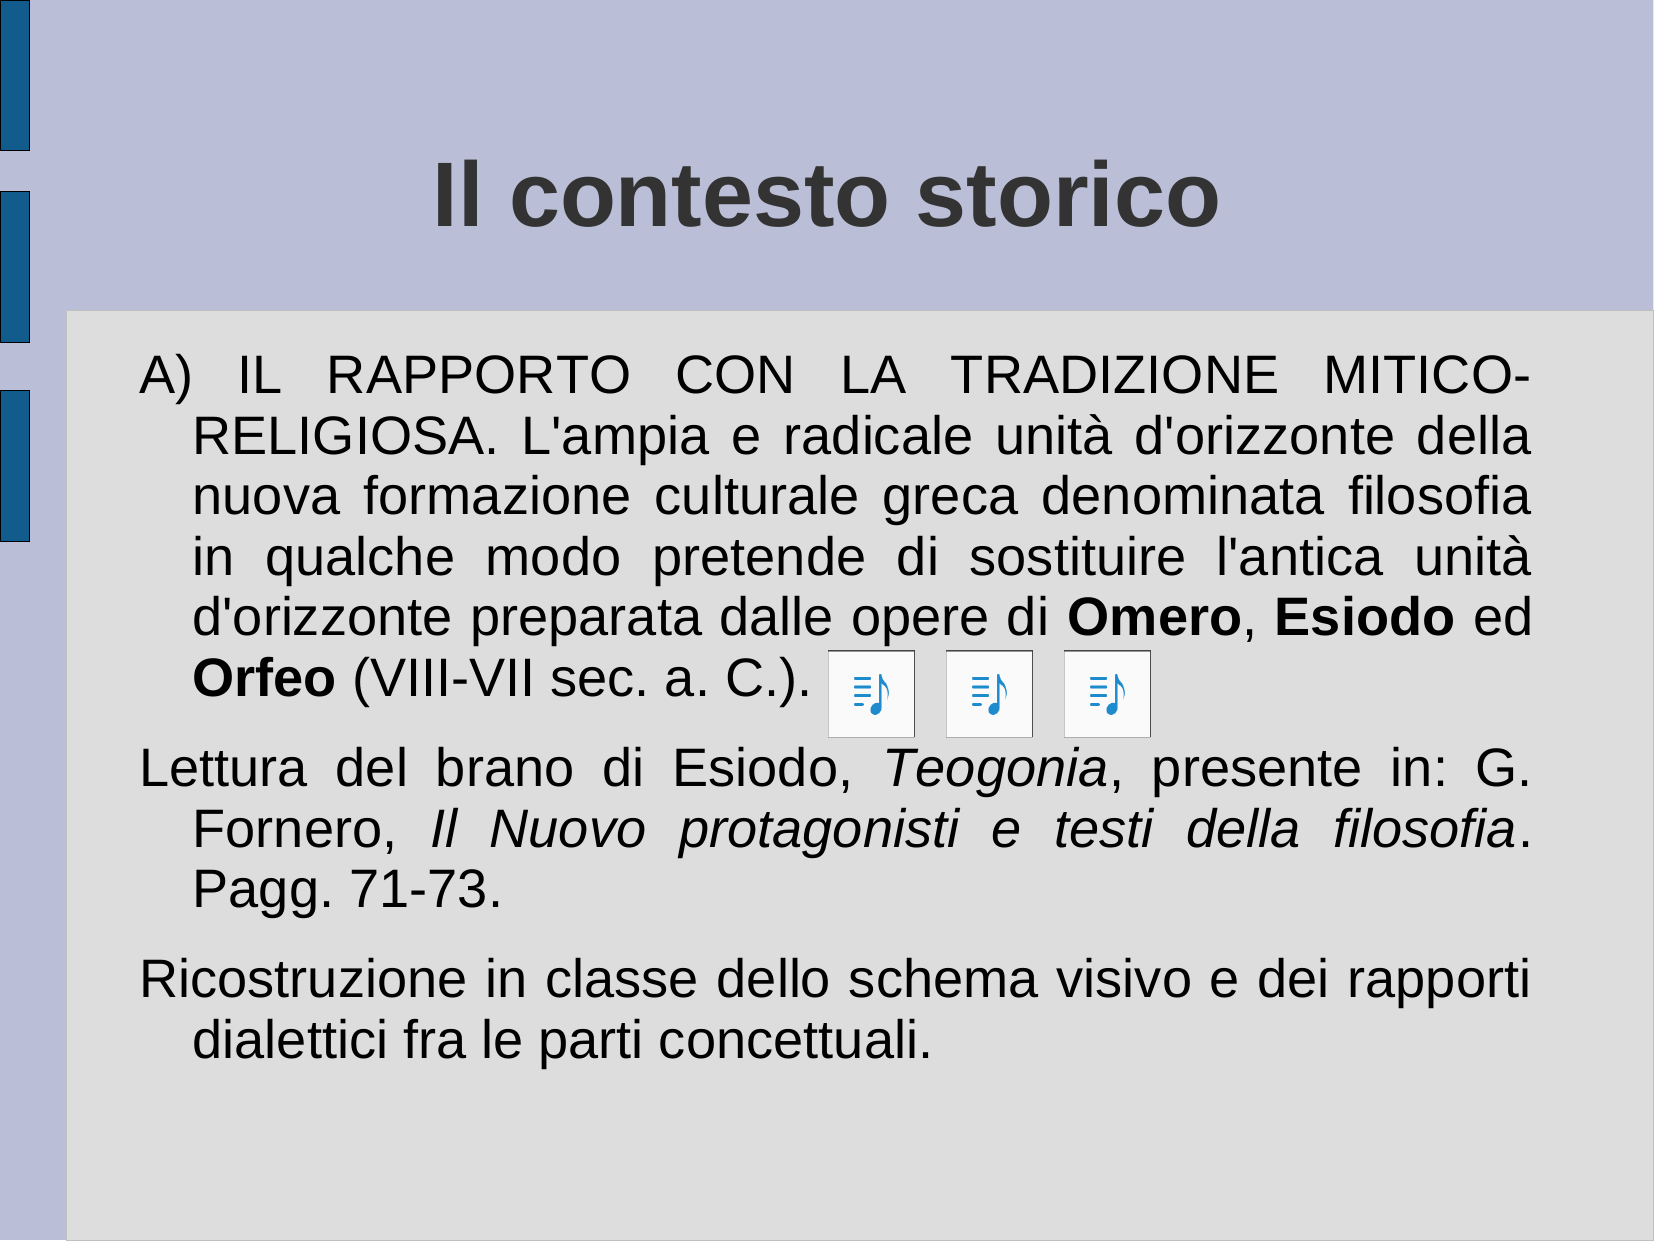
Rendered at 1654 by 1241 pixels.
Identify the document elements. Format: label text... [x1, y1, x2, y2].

text_box [826, 649, 916, 739]
title Il contesto storico [121, 91, 1534, 299]
text_box [944, 649, 1034, 739]
text_box [1062, 649, 1152, 739]
list A) IL RAPPORTO CON LA TRADIZIONE MITICO-RELIGIOSA. L'ampia e radicale unità d'orizzonte della nuova formazione culturale greca denominata filosofia in qualche modo pretende di sostituire l'antica unità d'orizzonte preparata dalle opere di Omero, Esiodo ed Orfeo (VIII-VII sec. a. C.). Lettura del brano di Esiodo, Teogonia, presente in: G. Fornero, Il Nuovo protagonisti e testi della filosofia. Pagg. 71-73. Ricostruzione in classe dello schema visivo e dei rapporti dialettici fra le parti concettuali. [121, 344, 1534, 1127]
